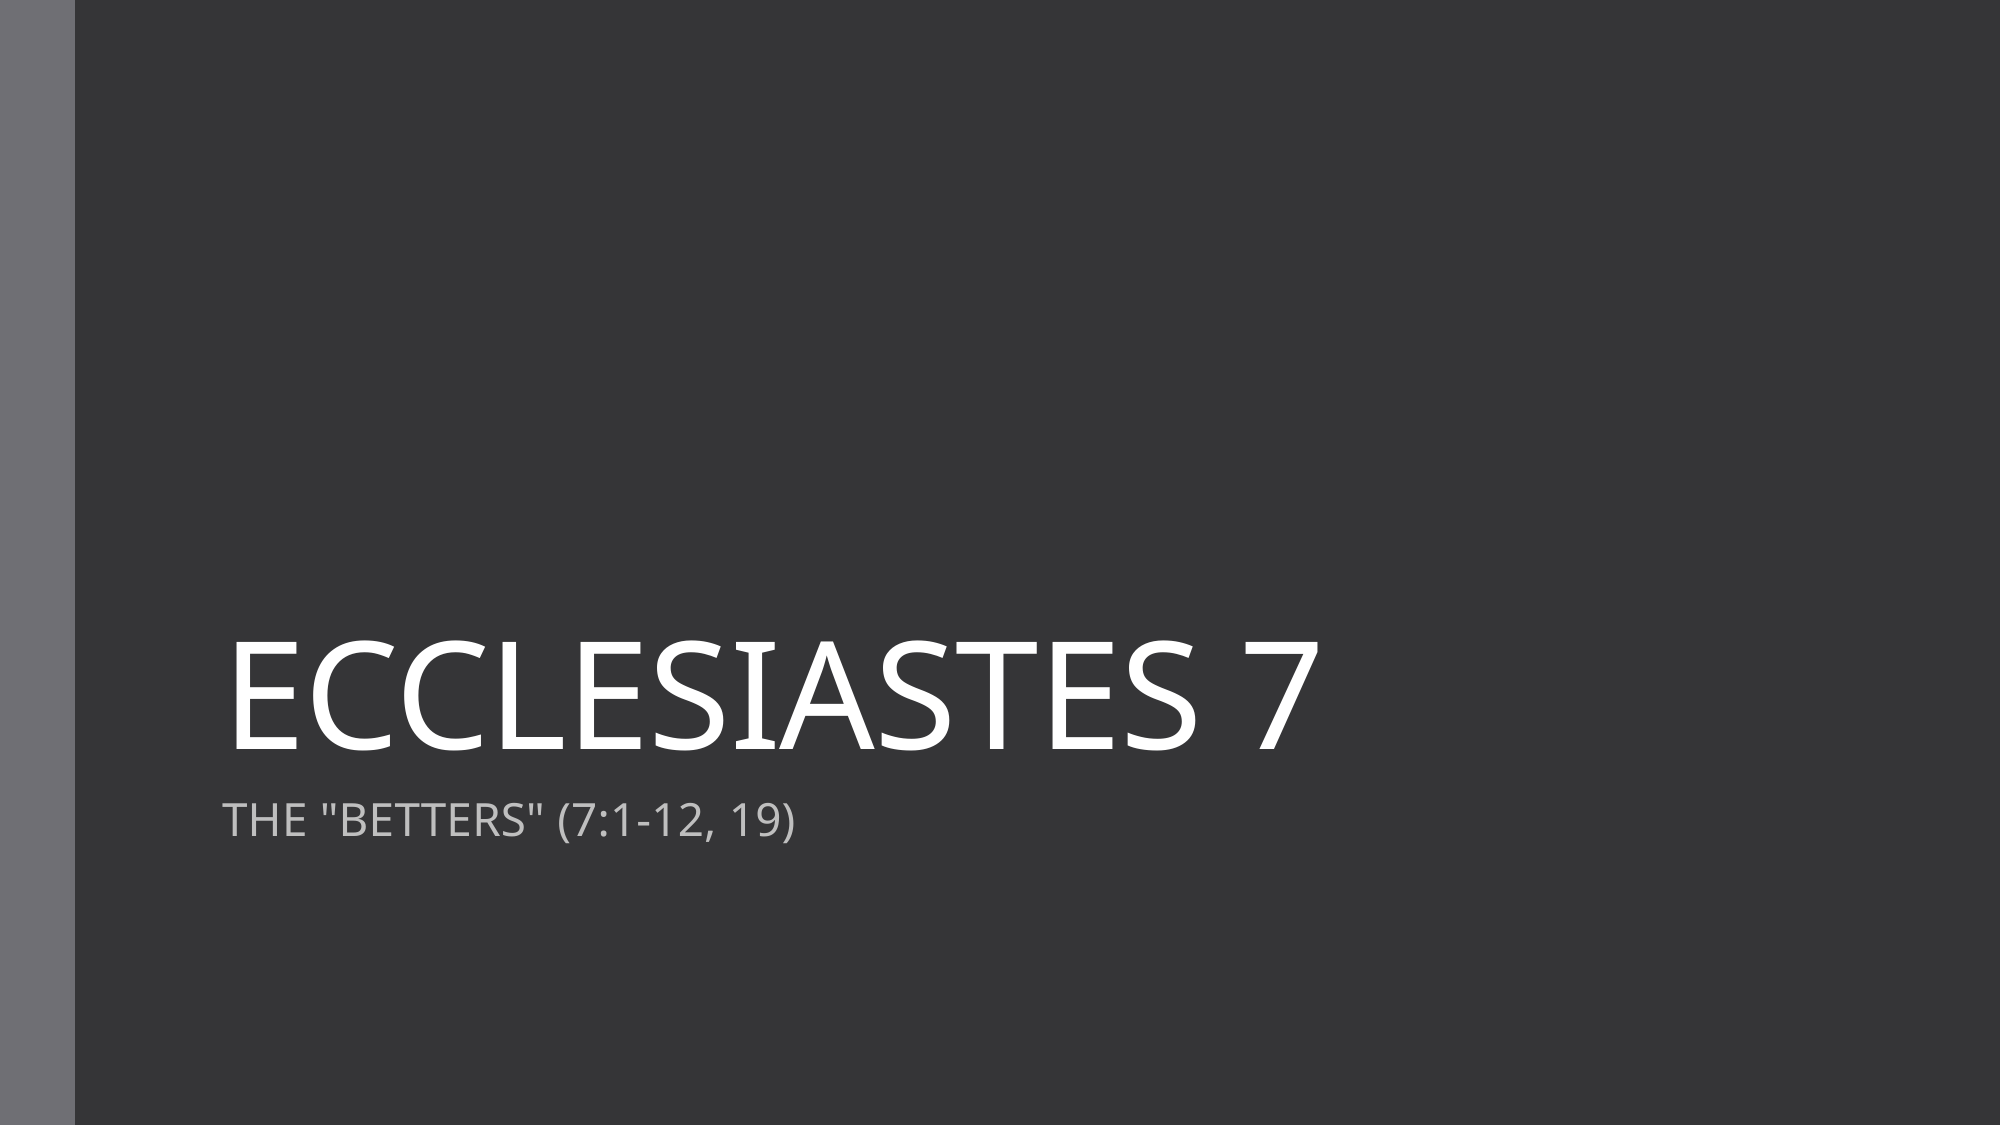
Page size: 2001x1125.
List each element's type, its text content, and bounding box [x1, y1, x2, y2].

title ECCLESIASTES 7 [206, 124, 1752, 787]
subtitle THE "BETTERS" (7:1-12, 19) [206, 787, 1752, 1066]
